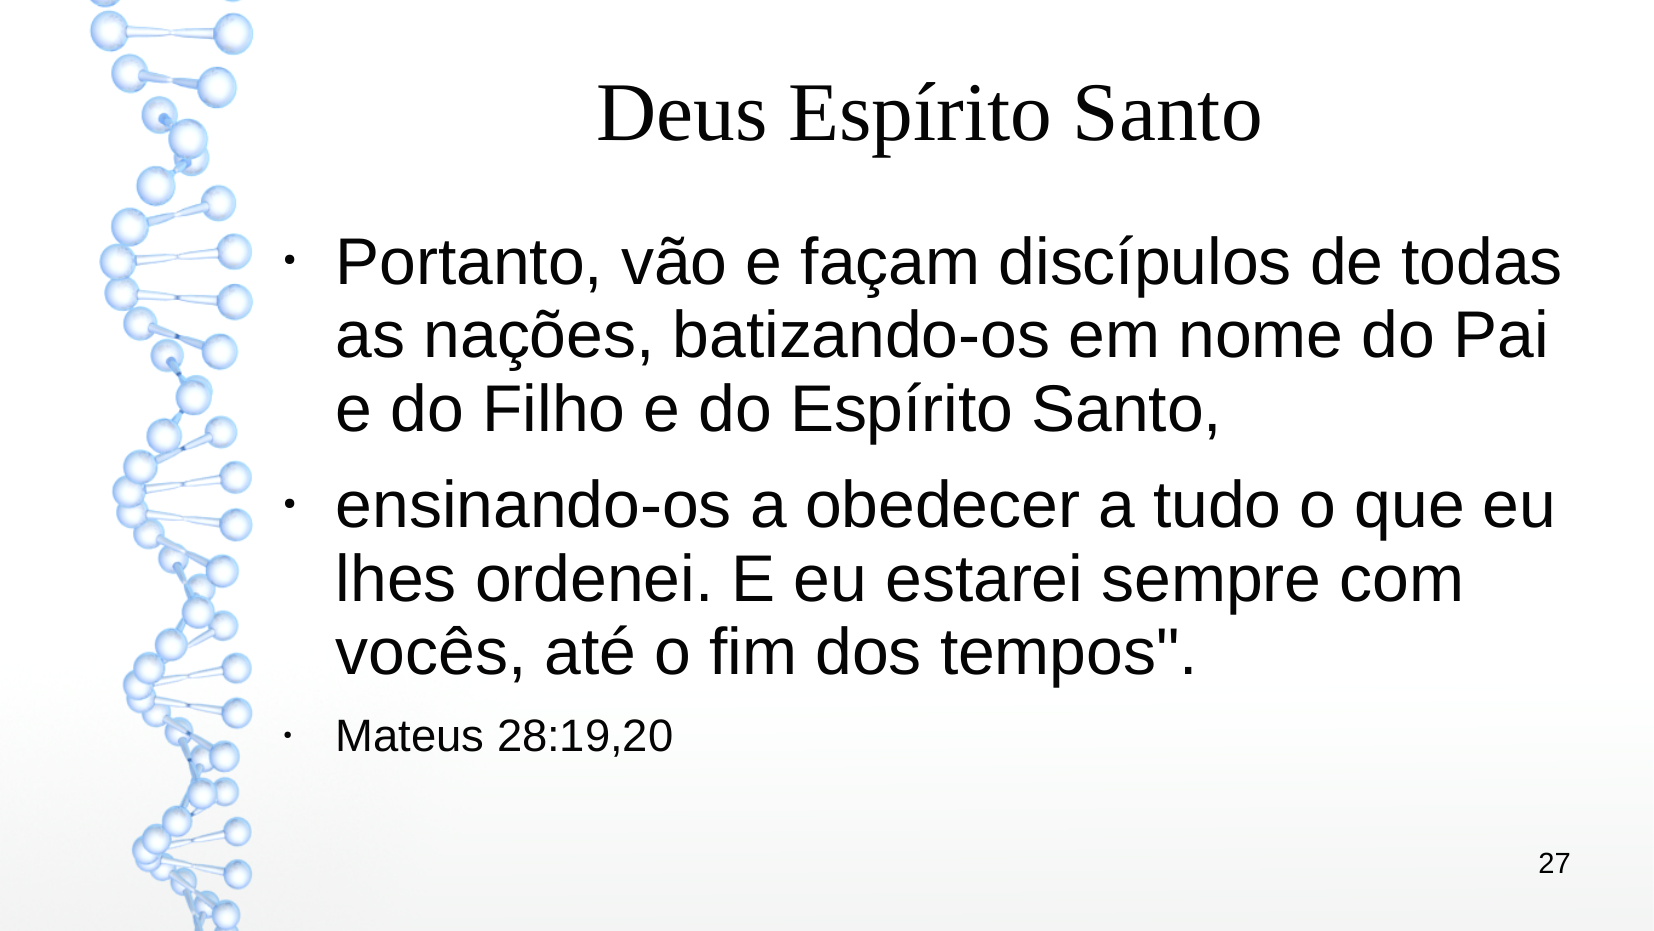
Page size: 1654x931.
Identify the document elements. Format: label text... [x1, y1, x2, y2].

list Portanto, vão e façam discípulos de todas as nações, batizando-os em nome do Pai e do Filho e do Espírito Santo, ensinando-os a obedecer a tudo o que eu lhes ordenei. E eu estarei sempre com vocês, até o fim dos tempos". Mateus 28:19,20 [265, 224, 1595, 764]
title Deus Espírito Santo [265, 35, 1595, 189]
picture [0, 0, 1654, 931]
